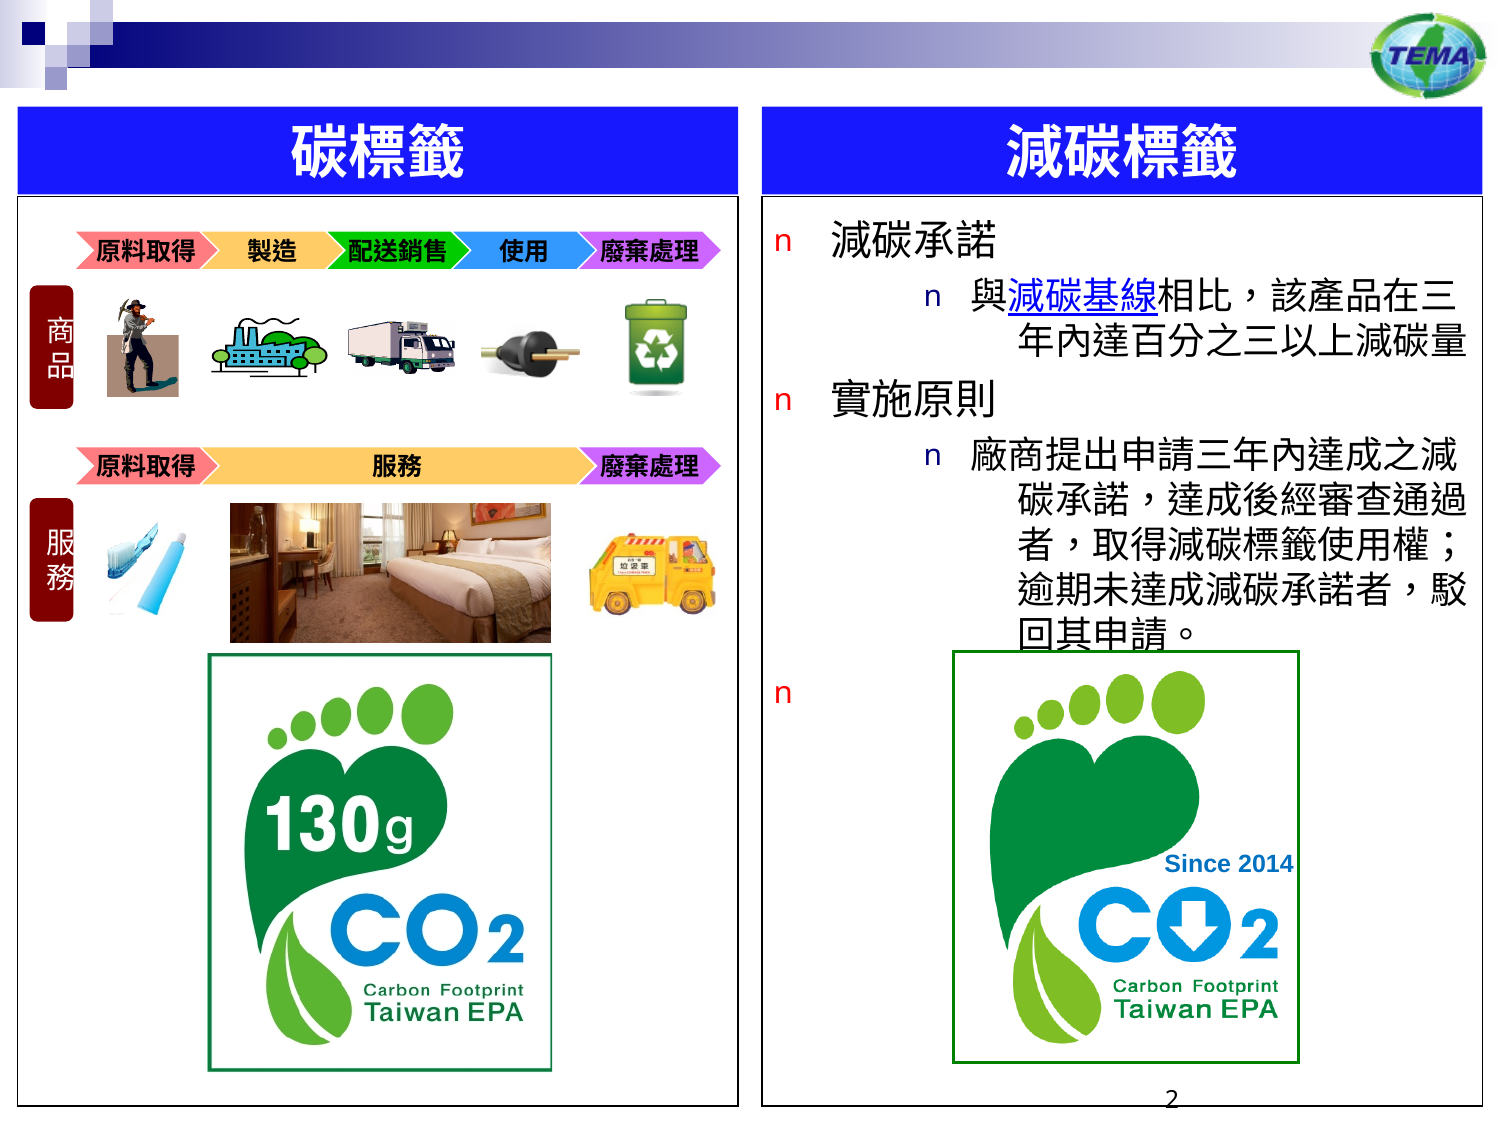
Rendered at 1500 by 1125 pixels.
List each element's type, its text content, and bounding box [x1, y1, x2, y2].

text_box 碳標籤 [17, 106, 739, 195]
text_box 廢棄處理 [579, 447, 721, 485]
text_box 製造 [201, 231, 344, 269]
text_box [17, 196, 739, 1106]
picture [106, 298, 179, 397]
text_box 商品 [29, 285, 74, 409]
text_box 配送銷售 [327, 231, 470, 269]
picture [230, 503, 551, 643]
text_box 1 [1149, 1050, 1500, 1125]
text_box 服務 [29, 498, 74, 622]
text_box 原料取得 [75, 231, 218, 269]
picture [588, 528, 716, 618]
text_box 服務 [62, 542, 67, 553]
text_box 服務 [201, 447, 595, 485]
picture [211, 318, 328, 378]
picture [348, 321, 455, 374]
text_box 減碳承諾 與減碳基線相比，該產品在三年內達百分之三以上減碳量 實施原則 廠商提出申請三年內達成之減碳承諾，達成後經審查通過者，取得減碳標籤使用權；逾期未達成減碳承諾者，駁回其申請。 [761, 196, 1483, 1106]
picture [625, 299, 687, 396]
text_box 減碳標籤 [761, 106, 1483, 195]
picture [481, 298, 580, 398]
picture [101, 514, 186, 615]
picture [955, 653, 1298, 1062]
text_box 使用 [453, 231, 596, 269]
text_box 廢棄處理 [579, 231, 721, 269]
picture [207, 653, 553, 1079]
text_box Since 2014 [1149, 839, 1339, 876]
text_box 服務 [68, 568, 74, 576]
text_box 原料取得 [75, 447, 218, 485]
